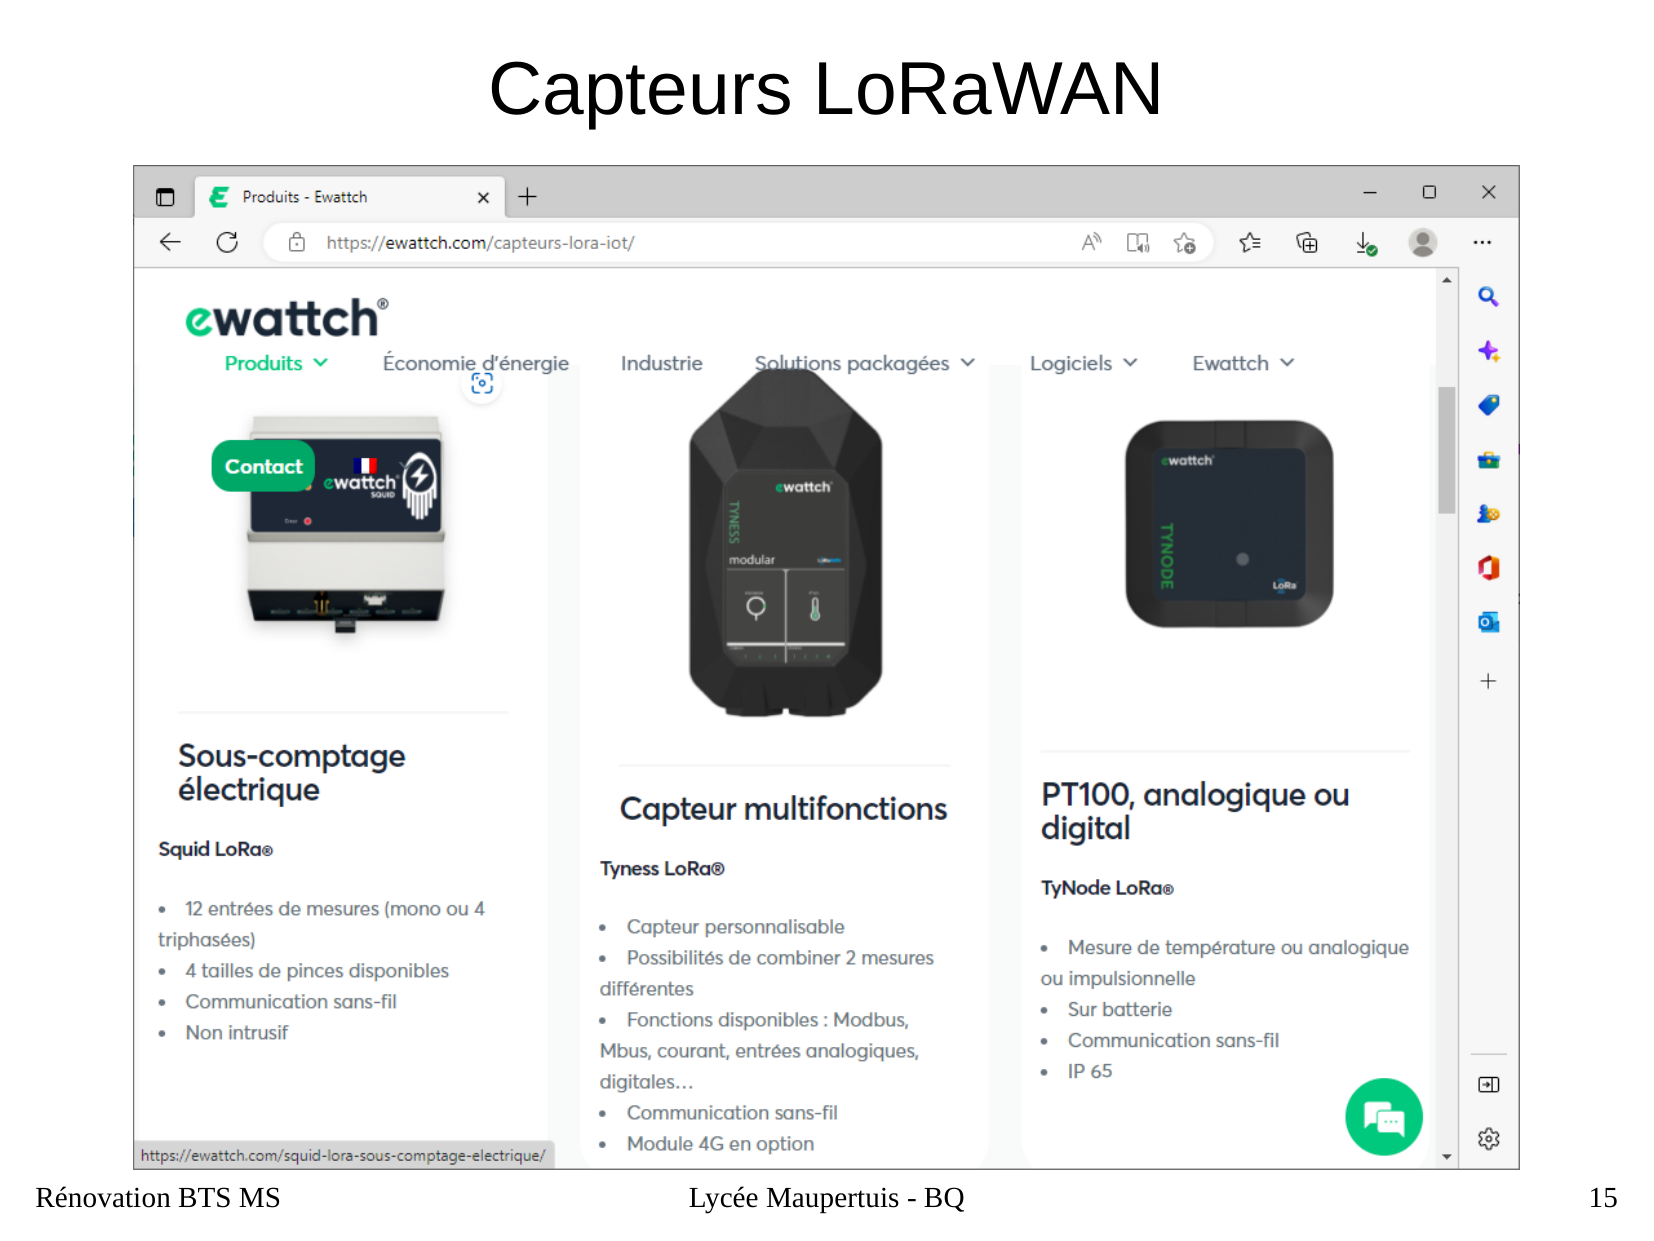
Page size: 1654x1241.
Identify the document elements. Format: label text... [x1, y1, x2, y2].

title Capteurs LoRaWAN [35, 35, 1619, 142]
picture [133, 165, 1520, 1170]
